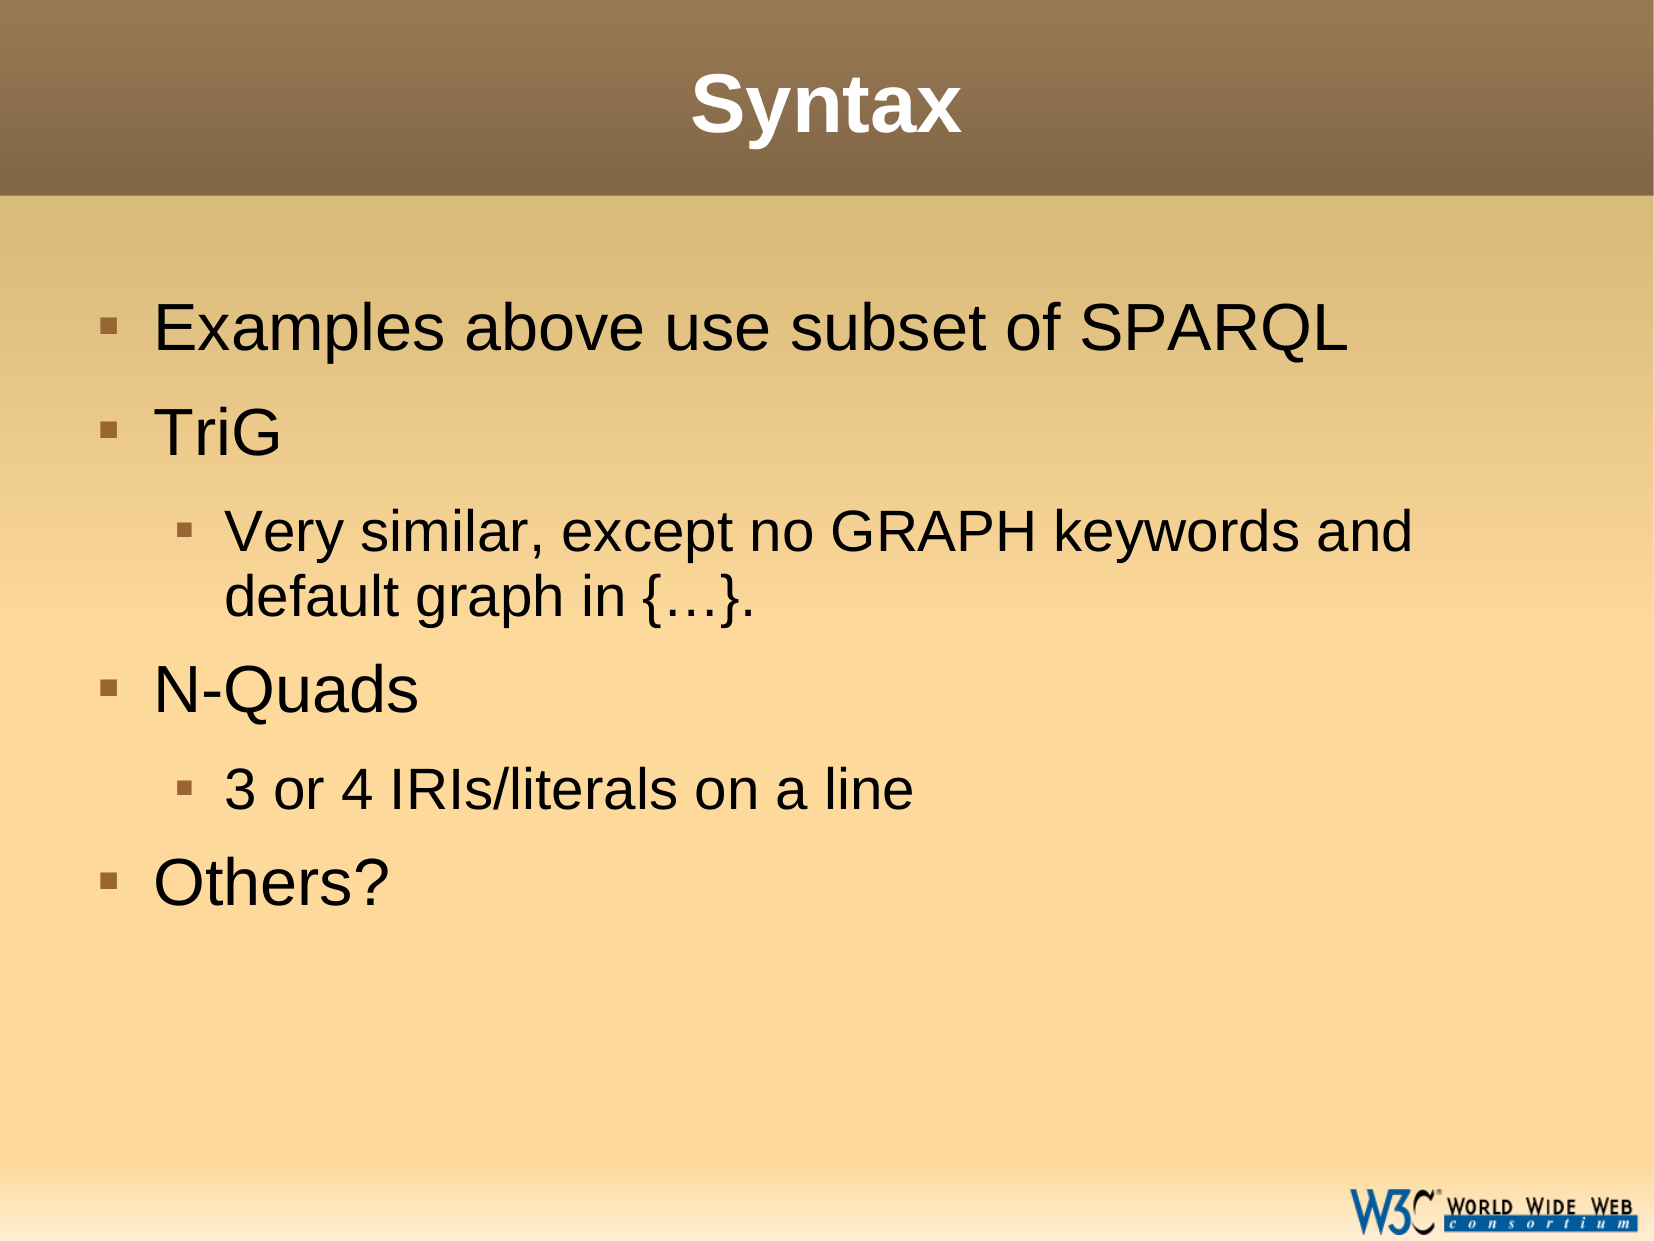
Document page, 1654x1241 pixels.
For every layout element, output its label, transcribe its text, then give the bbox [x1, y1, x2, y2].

picture [0, 208, 1654, 1241]
title Syntax [0, 0, 1654, 208]
list Examples above use subset of SPARQL TriG Very similar, except no GRAPH keywords and default graph in {…}. N-Quads 3 or 4 IRIs/literals on a line Others? [82, 290, 1571, 1109]
